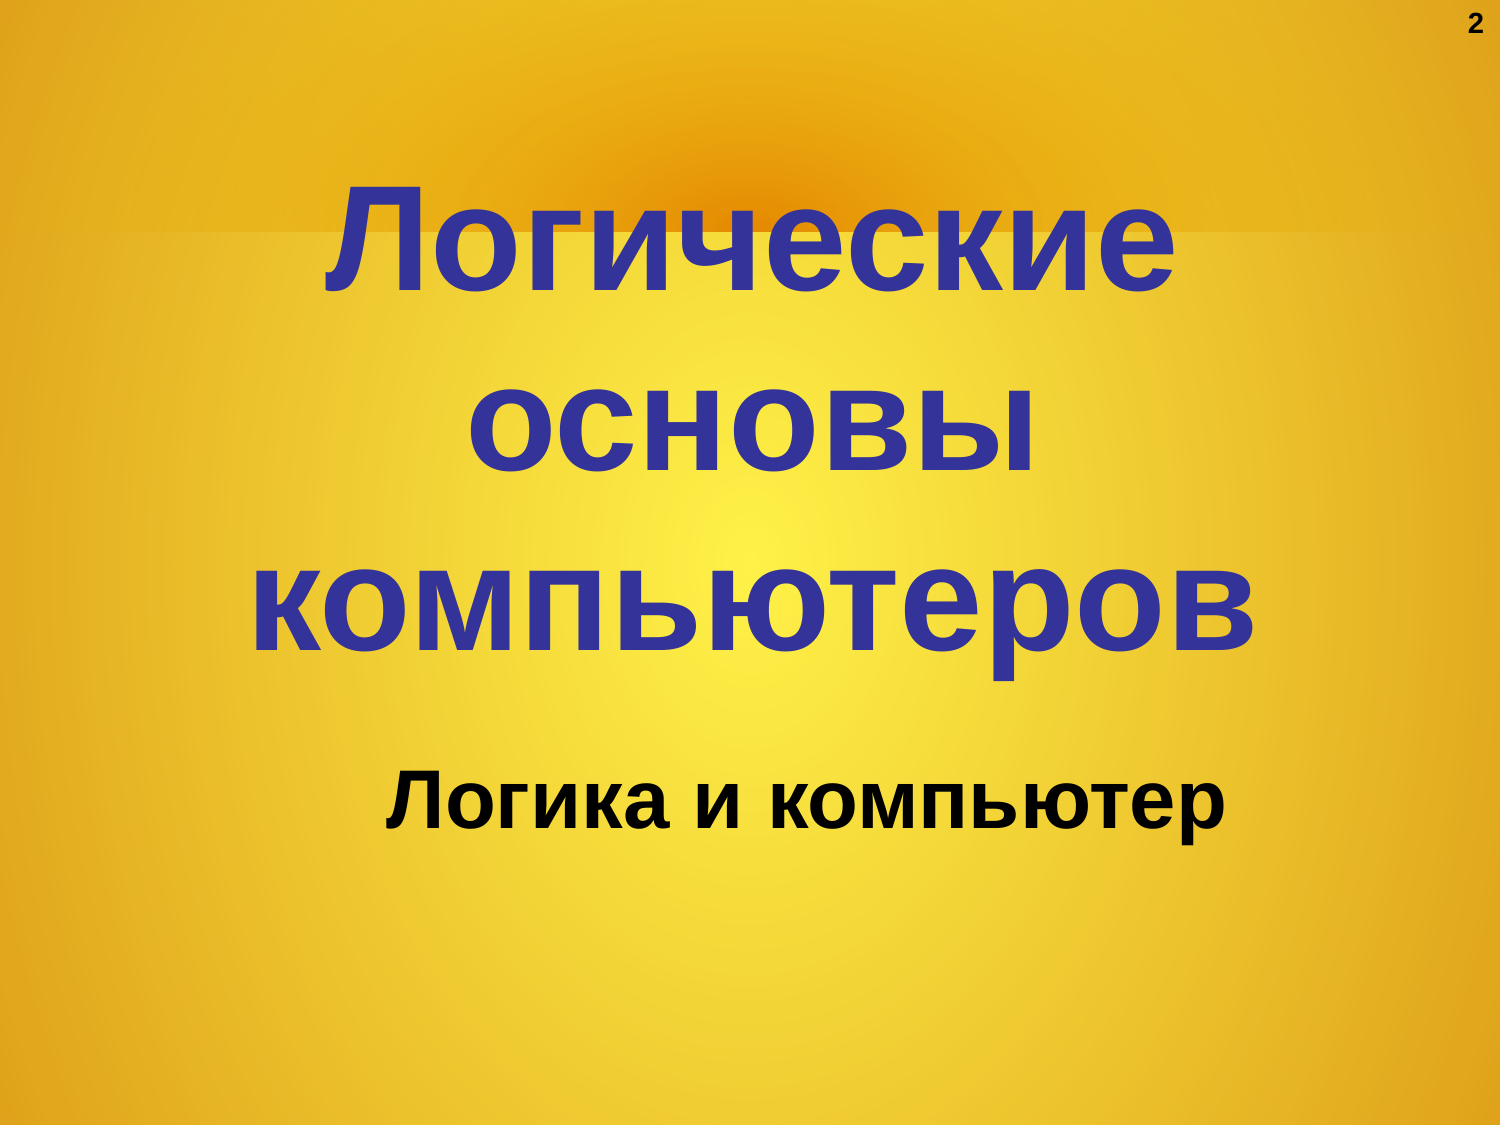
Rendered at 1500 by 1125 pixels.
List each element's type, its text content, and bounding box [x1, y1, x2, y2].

text_box <номер> [1148, 0, 1499, 75]
title Логические основы компьютеров [37, 286, 1469, 534]
subtitle Логика и компьютер [94, 756, 1468, 986]
